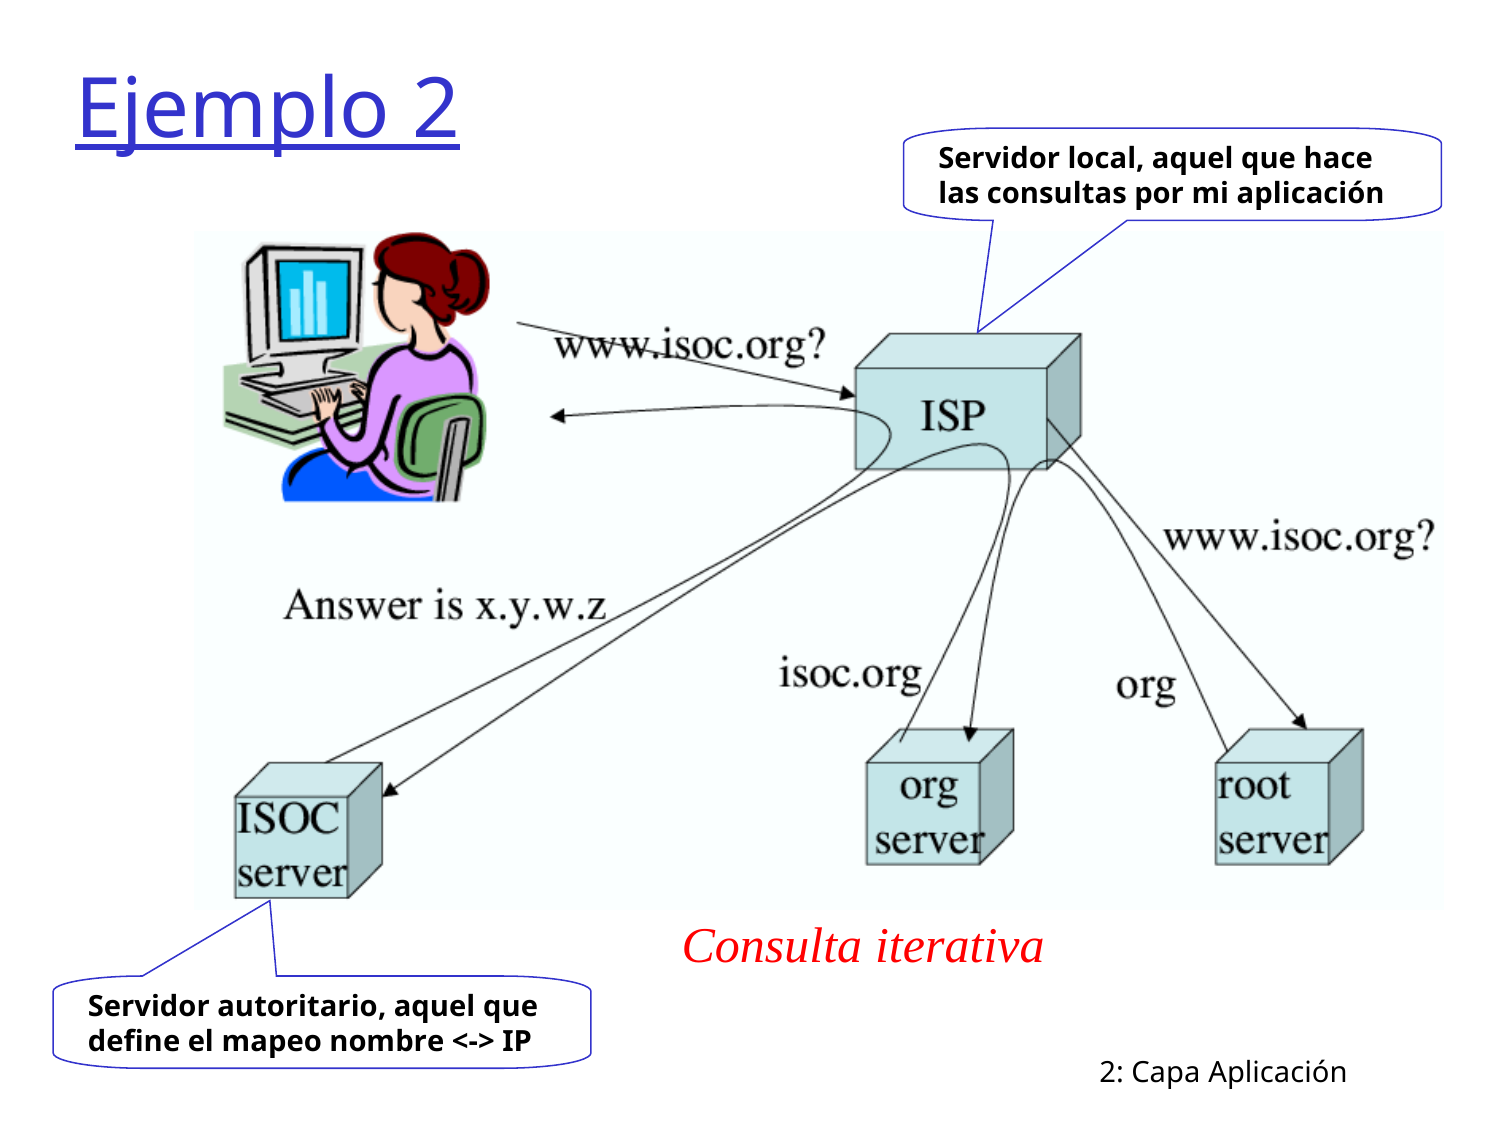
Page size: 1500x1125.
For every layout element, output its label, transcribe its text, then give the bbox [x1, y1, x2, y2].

text_box Servidor autoritario, aquel que define el mapeo nombre <-> IP [53, 900, 591, 1069]
picture [194, 231, 1444, 910]
title Ejemplo 2 [75, 23, 1426, 188]
text_box Consulta iterativa [666, 904, 1060, 981]
text_box Servidor local, aquel que hace las consultas por mi aplicación [903, 134, 1442, 333]
